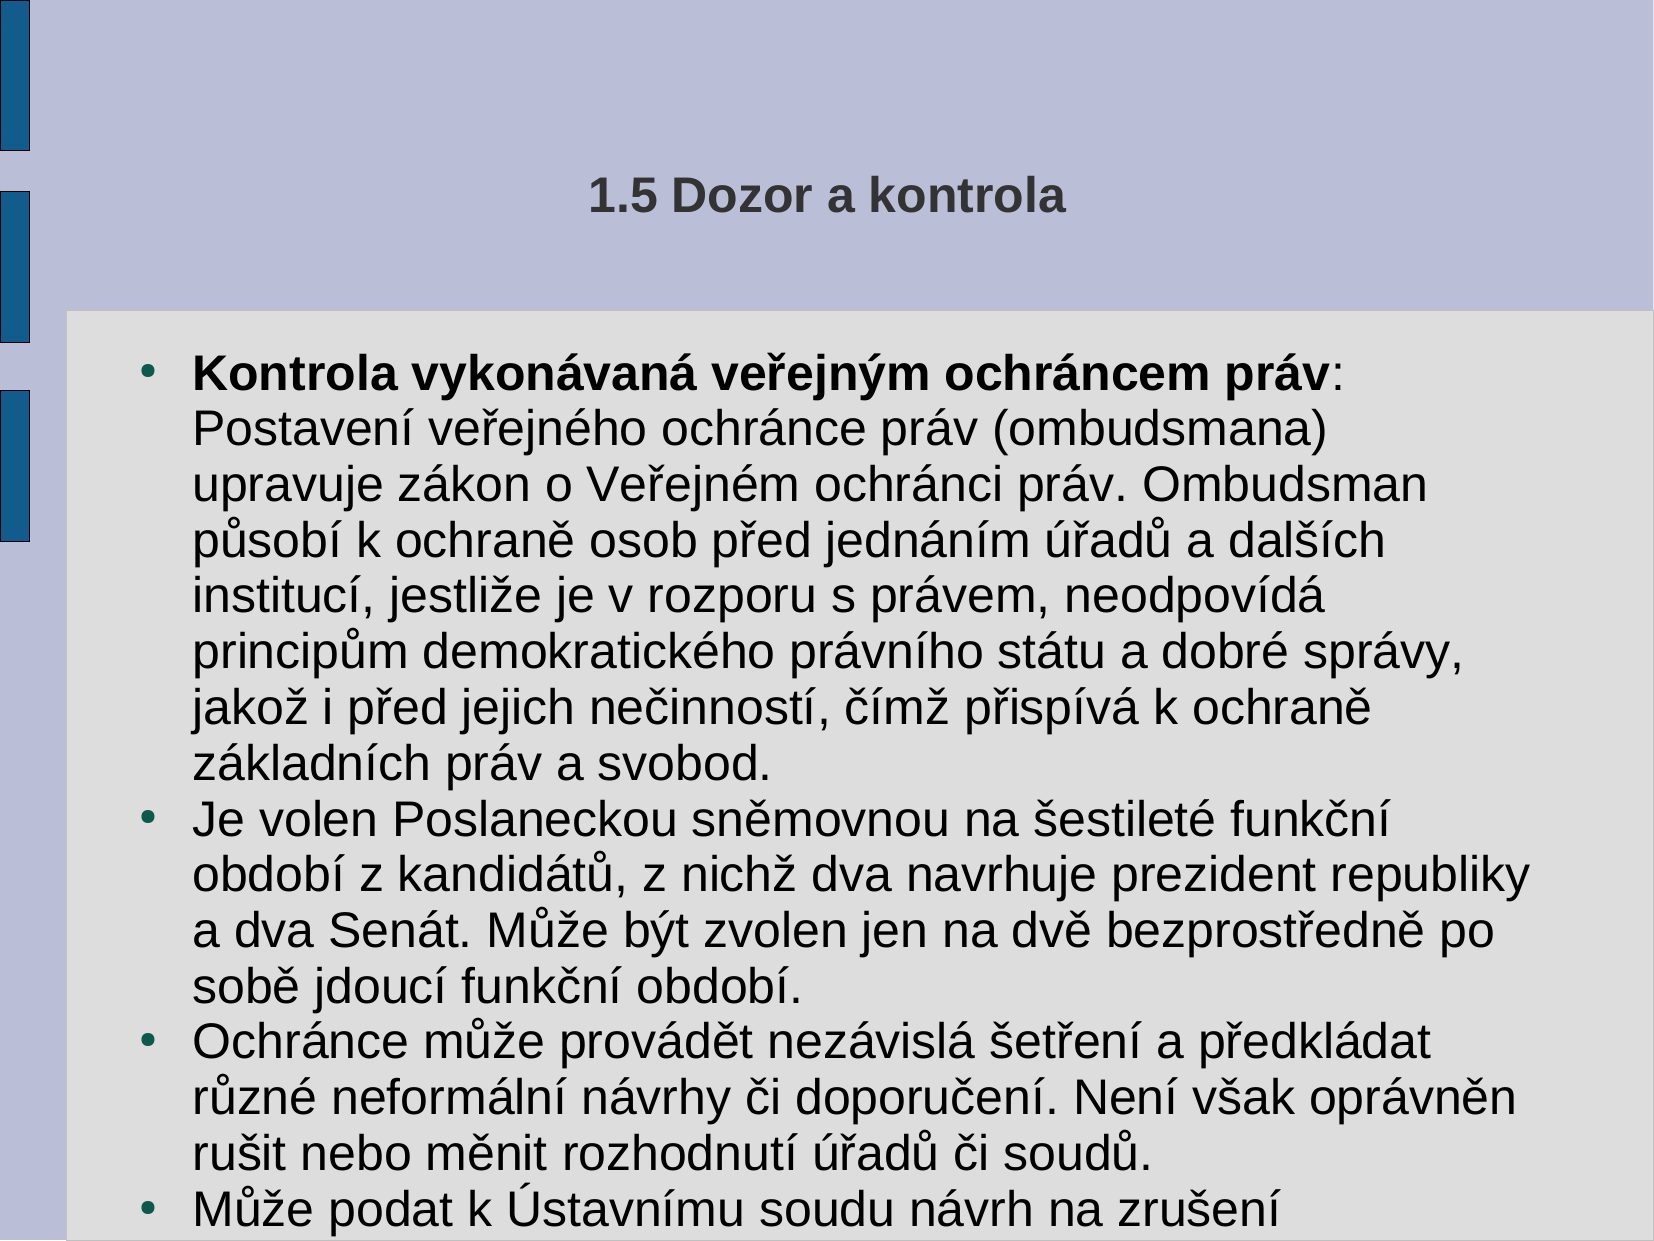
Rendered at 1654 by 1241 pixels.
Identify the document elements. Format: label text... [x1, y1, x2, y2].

title 1.5 Dozor a kontrola [121, 91, 1534, 299]
list Kontrola vykonávaná veřejným ochráncem práv: Postavení veřejného ochránce práv (ombudsmana) upravuje zákon o Veřejném ochránci práv. Ombudsman působí k ochraně osob před jednáním úřadů a dalších institucí, jestliže je v rozporu s právem, neodpovídá principům demokratického právního státu a dobré správy, jakož i před jejich nečinností, čímž přispívá k ochraně základních práv a svobod. Je volen Poslaneckou sněmovnou na šestileté funkční období z kandidátů, z nichž dva navrhuje prezident republiky a dva Senát. Může být zvolen jen na dvě bezprostředně po sobě jdoucí funkční období. Ochránce může provádět nezávislá šetření a předkládat různé neformální návrhy či doporučení. Není však oprávněn rušit nebo měnit rozhodnutí úřadů či soudů. Může podat k Ústavnímu soudu návrh na zrušení [121, 344, 1534, 1239]
